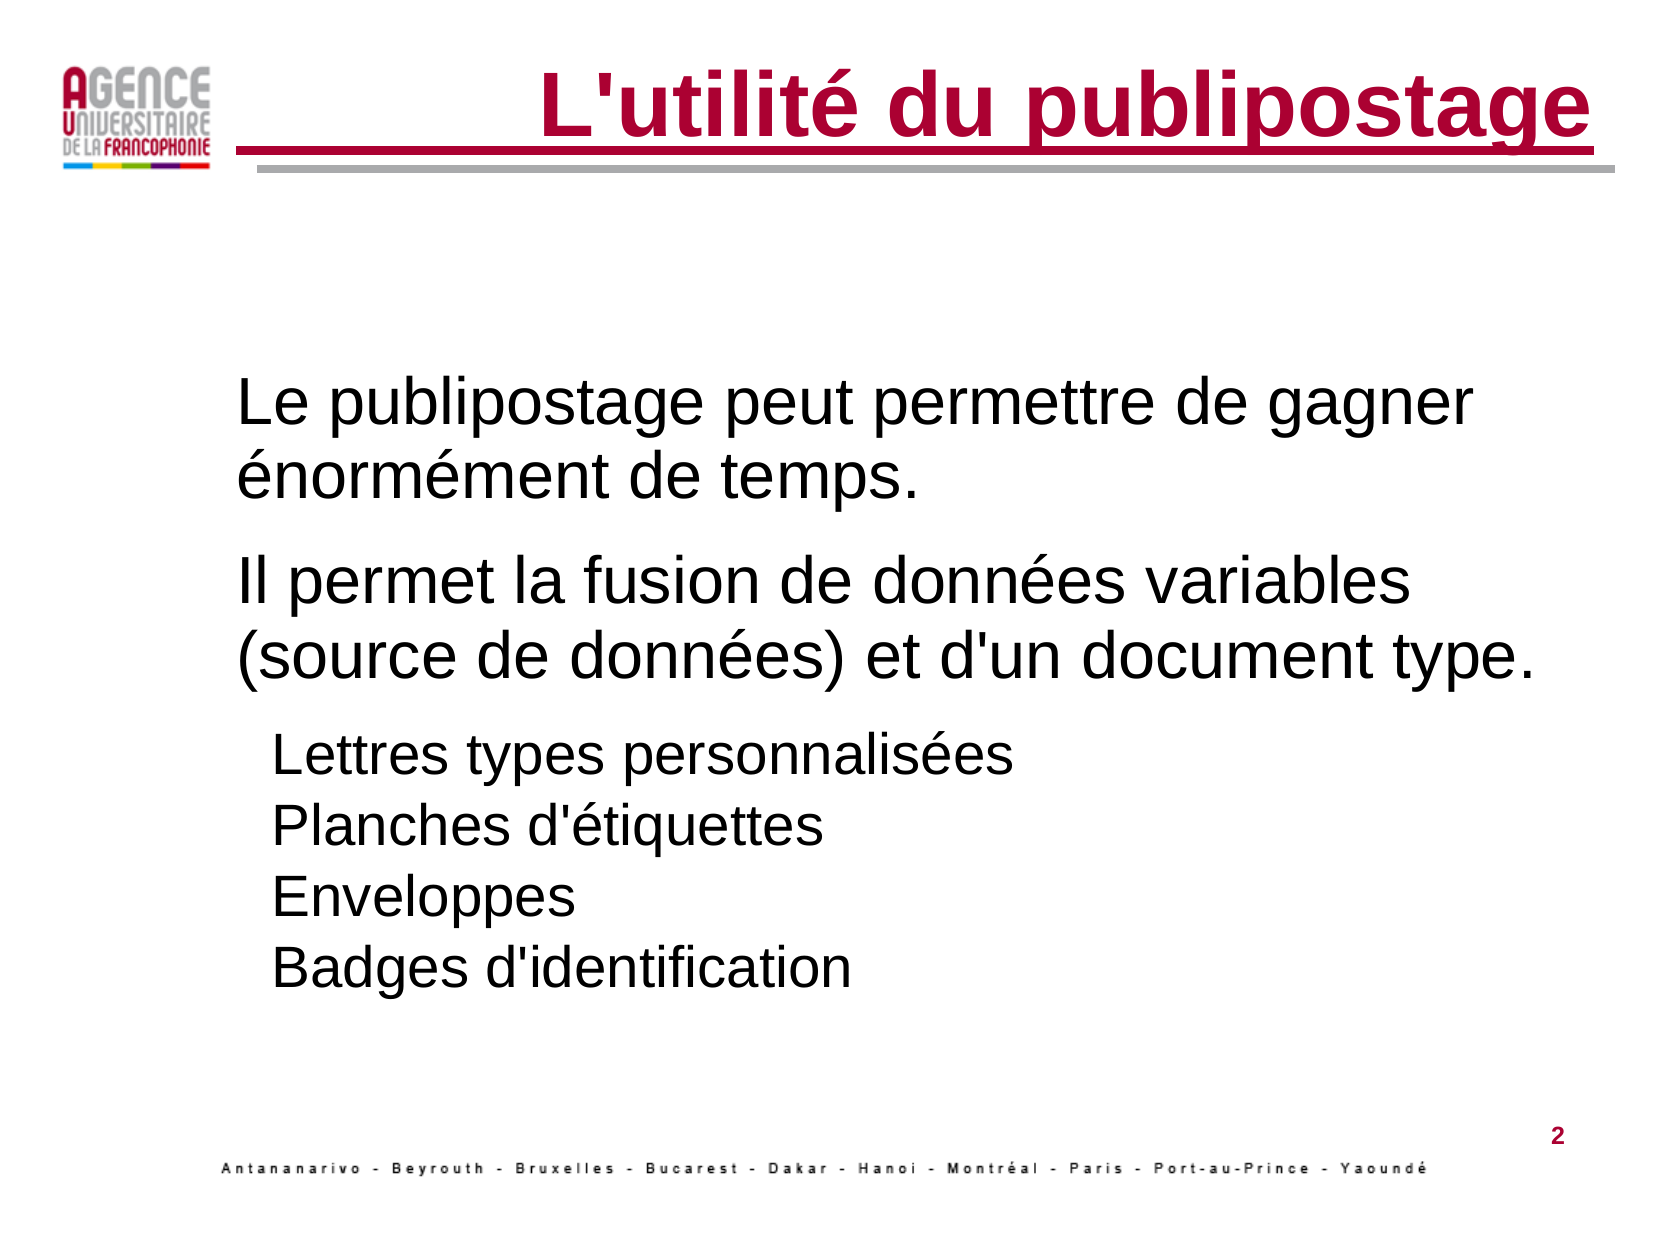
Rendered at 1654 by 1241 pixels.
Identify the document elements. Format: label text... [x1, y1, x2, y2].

subtitle Le publipostage peut permettre de gagner énormément de temps. Il permet la fusion de données variables (source de données) et d'un document type. Lettres types personnalisées Planches d'étiquettes Enveloppes Badges d'identification [236, 241, 1595, 1123]
title L'utilité du publipostage [236, 53, 1595, 157]
picture [29, 29, 1625, 1241]
